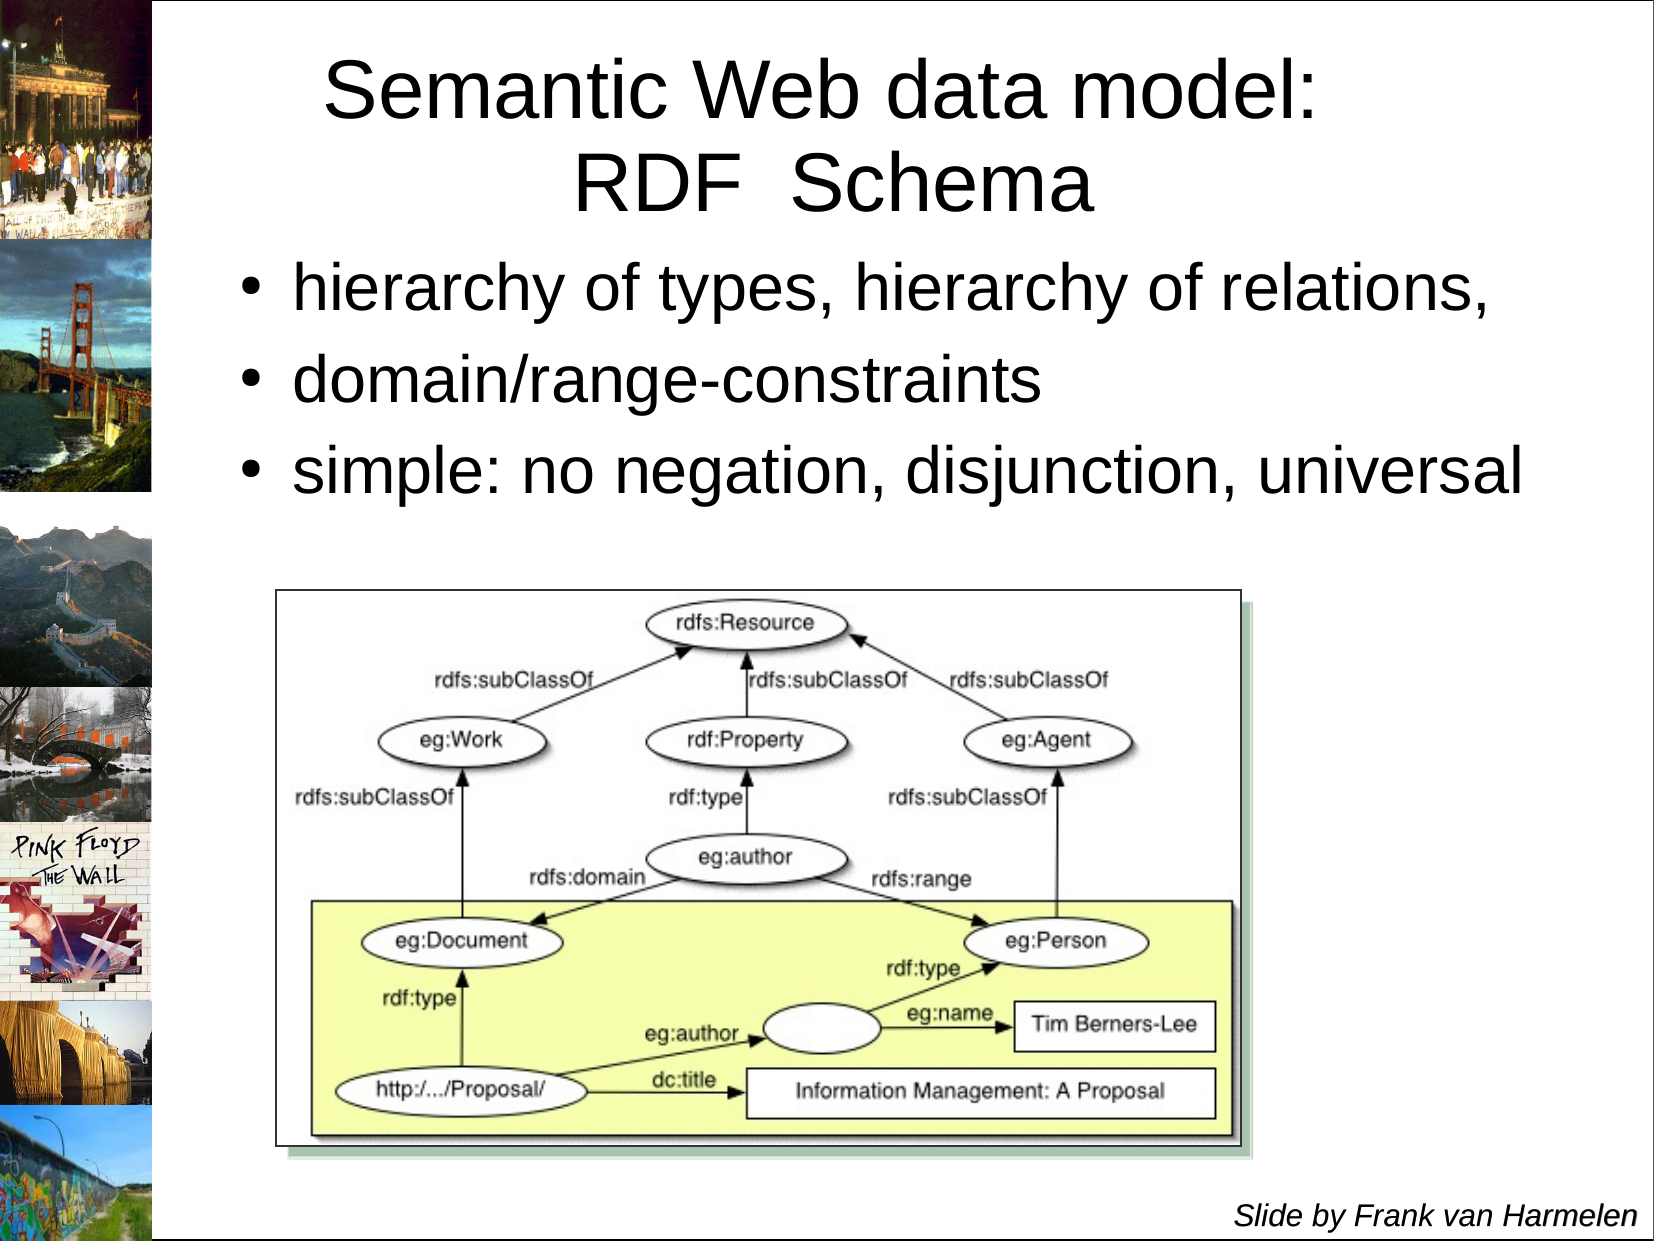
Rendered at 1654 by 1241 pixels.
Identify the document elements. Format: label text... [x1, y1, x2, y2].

list hierarchy of types, hierarchy of relations, domain/range-constraints simple: no negation, disjunction, universal [206, 242, 1601, 1152]
picture [0, 0, 152, 1241]
text_box Slide by Frank van Harmelen [1218, 1190, 1654, 1241]
title Semantic Web data model: RDF Schema [68, 0, 1599, 238]
picture [276, 590, 1241, 1146]
